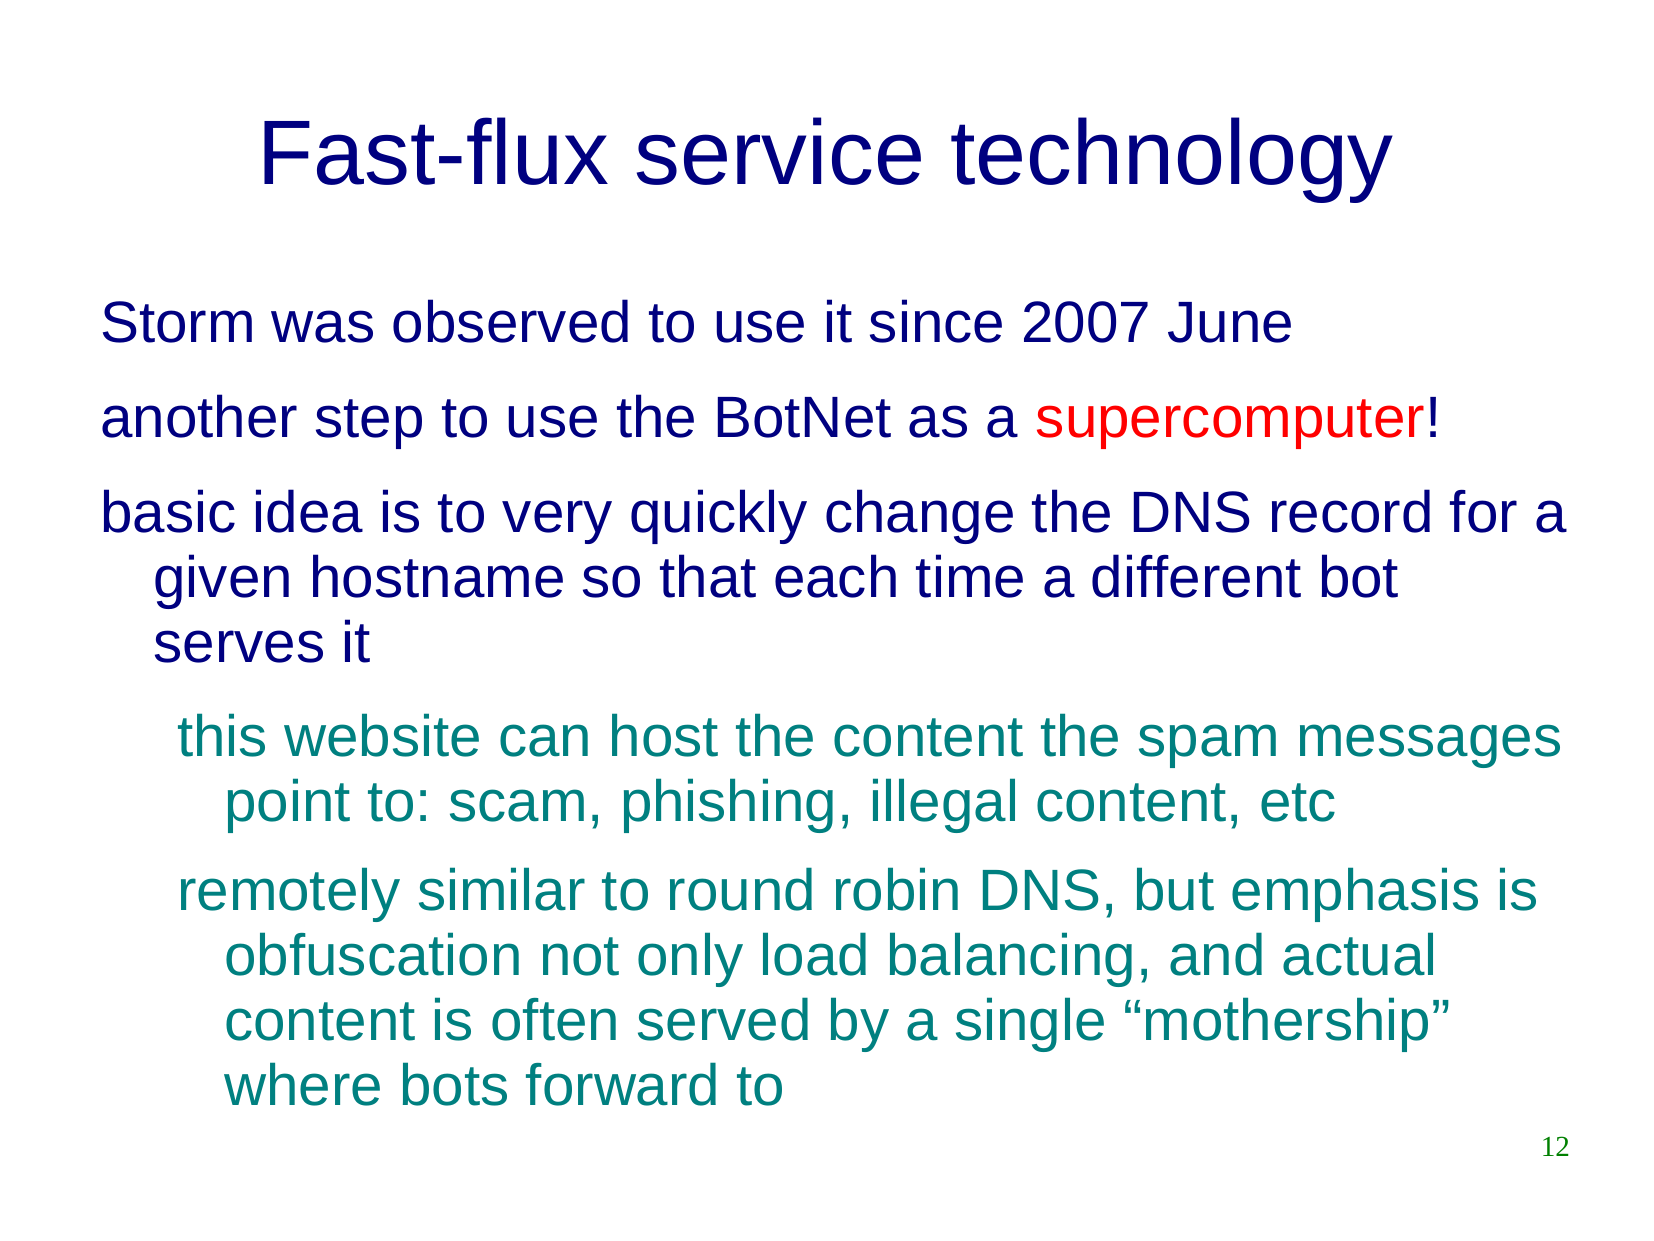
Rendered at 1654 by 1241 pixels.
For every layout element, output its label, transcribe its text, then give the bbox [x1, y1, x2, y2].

list Storm was observed to use it since 2007 June another step to use the BotNet as a supercomputer! basic idea is to very quickly change the DNS record for a given hostname so that each time a different bot serves it this website can host the content the spam messages point to: scam, phishing, illegal content, etc remotely similar to round robin DNS, but emphasis is obfuscation not only load balancing, and actual content is often served by a single “mothership” where bots forward to [82, 290, 1571, 1183]
title Fast-flux service technology [82, 49, 1571, 257]
